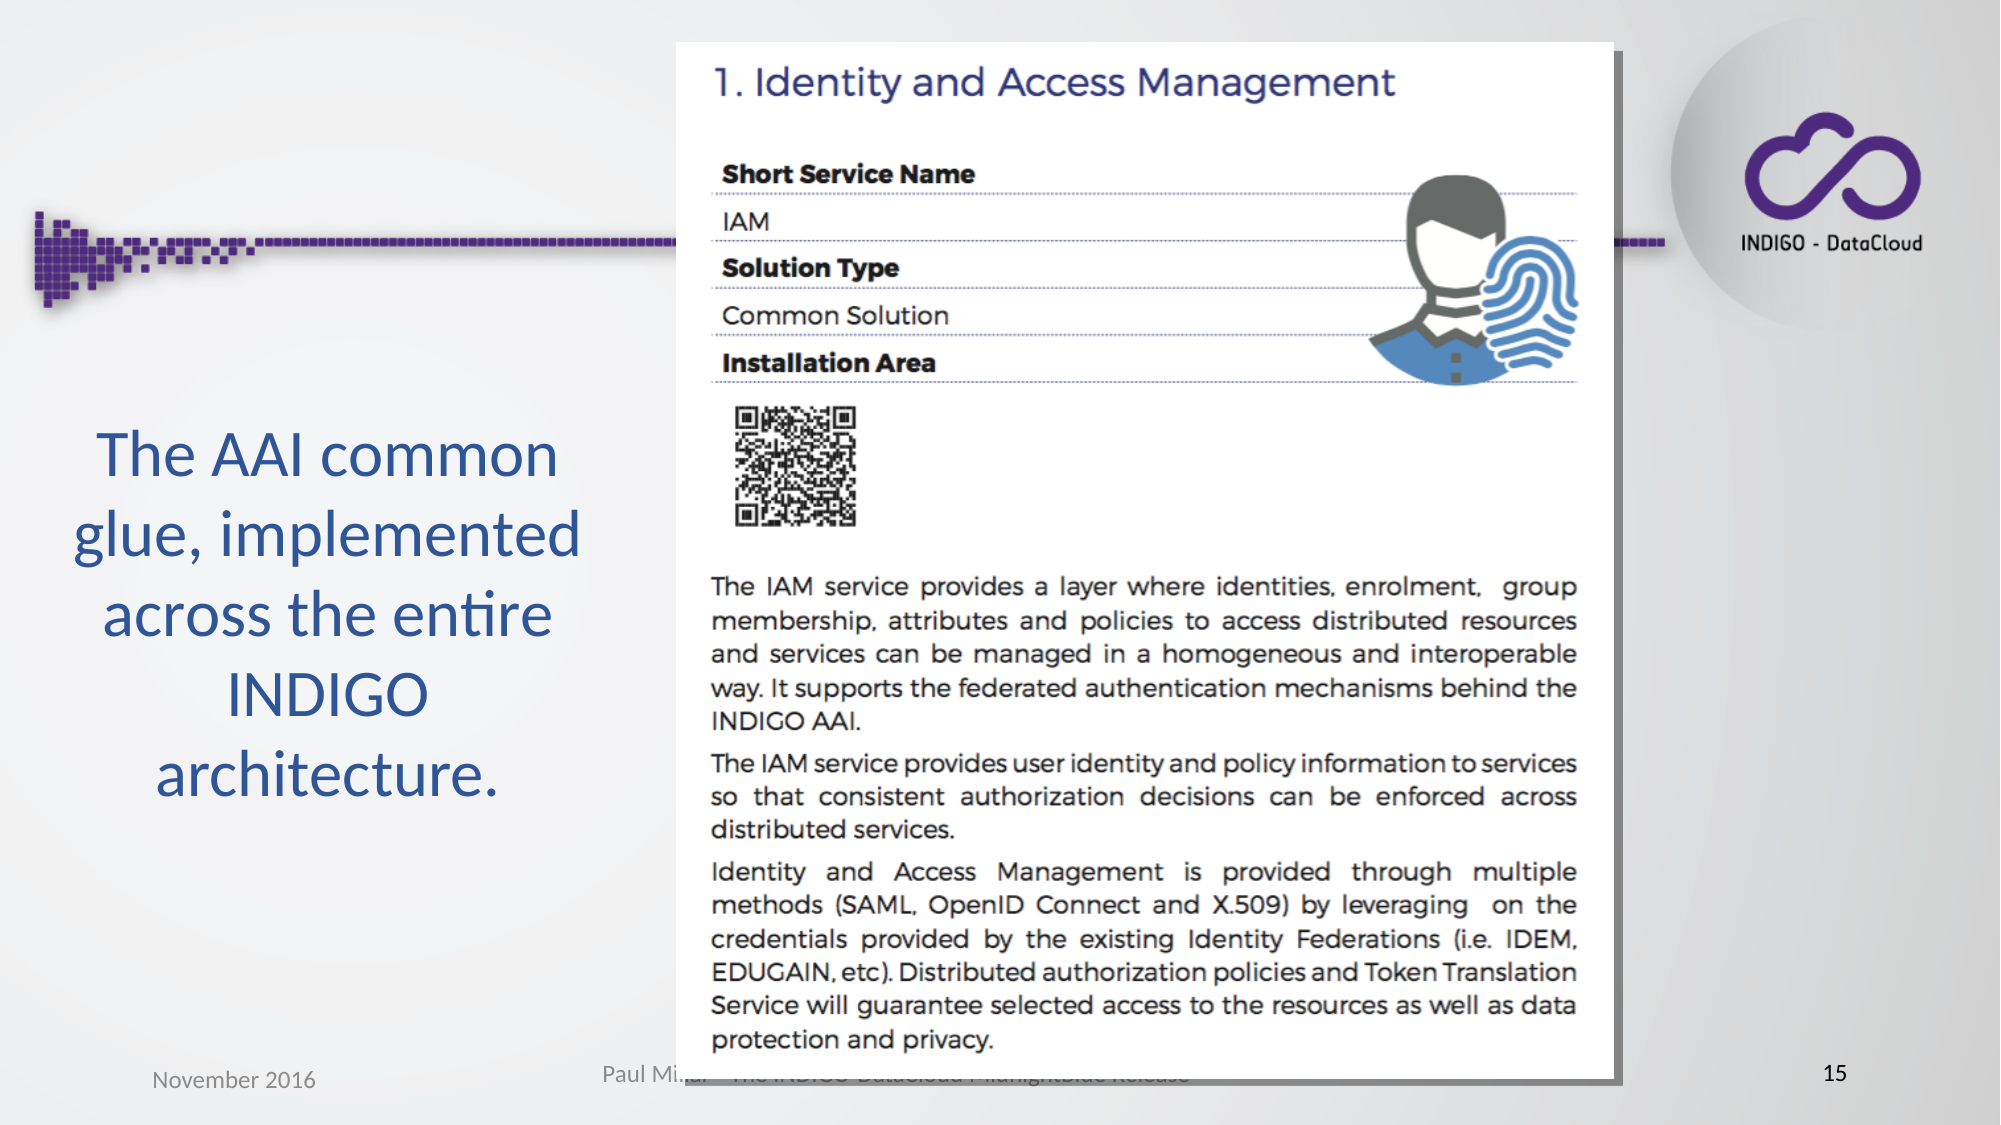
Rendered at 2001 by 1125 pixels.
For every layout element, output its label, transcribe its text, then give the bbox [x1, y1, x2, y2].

list The AAI common glue, implemented across the entire INDIGO architecture. [43, 402, 613, 847]
slide_number November 2016 [137, 1048, 588, 1109]
footer Paul Millar - The INDIGO-DataCloud MidnightBlue Release [587, 1042, 1413, 1103]
picture [0, 0, 2000, 1125]
slide_number <number> [1702, 1041, 1863, 1102]
